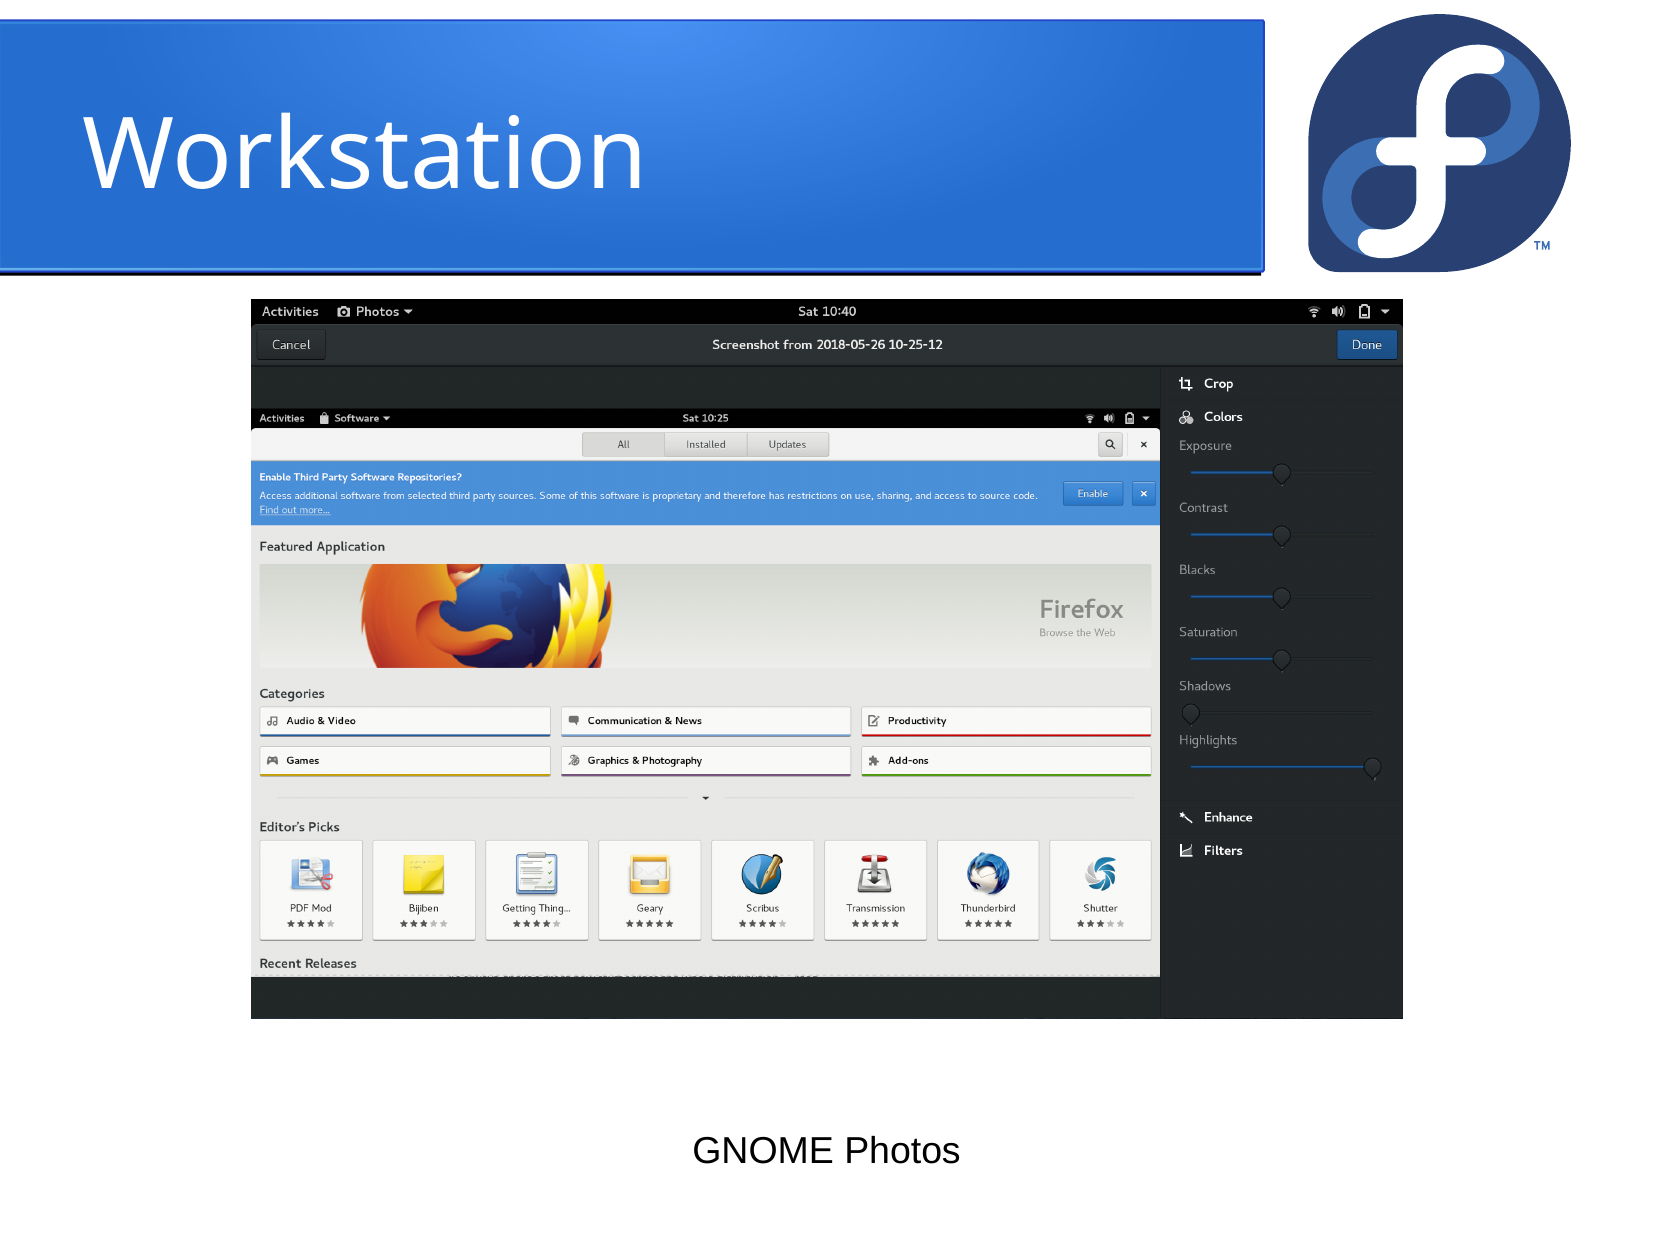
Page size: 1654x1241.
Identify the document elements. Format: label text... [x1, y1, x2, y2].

text_box GNOME Photos [677, 1122, 977, 1179]
picture [251, 299, 1403, 1019]
title Workstation [82, 47, 1235, 252]
